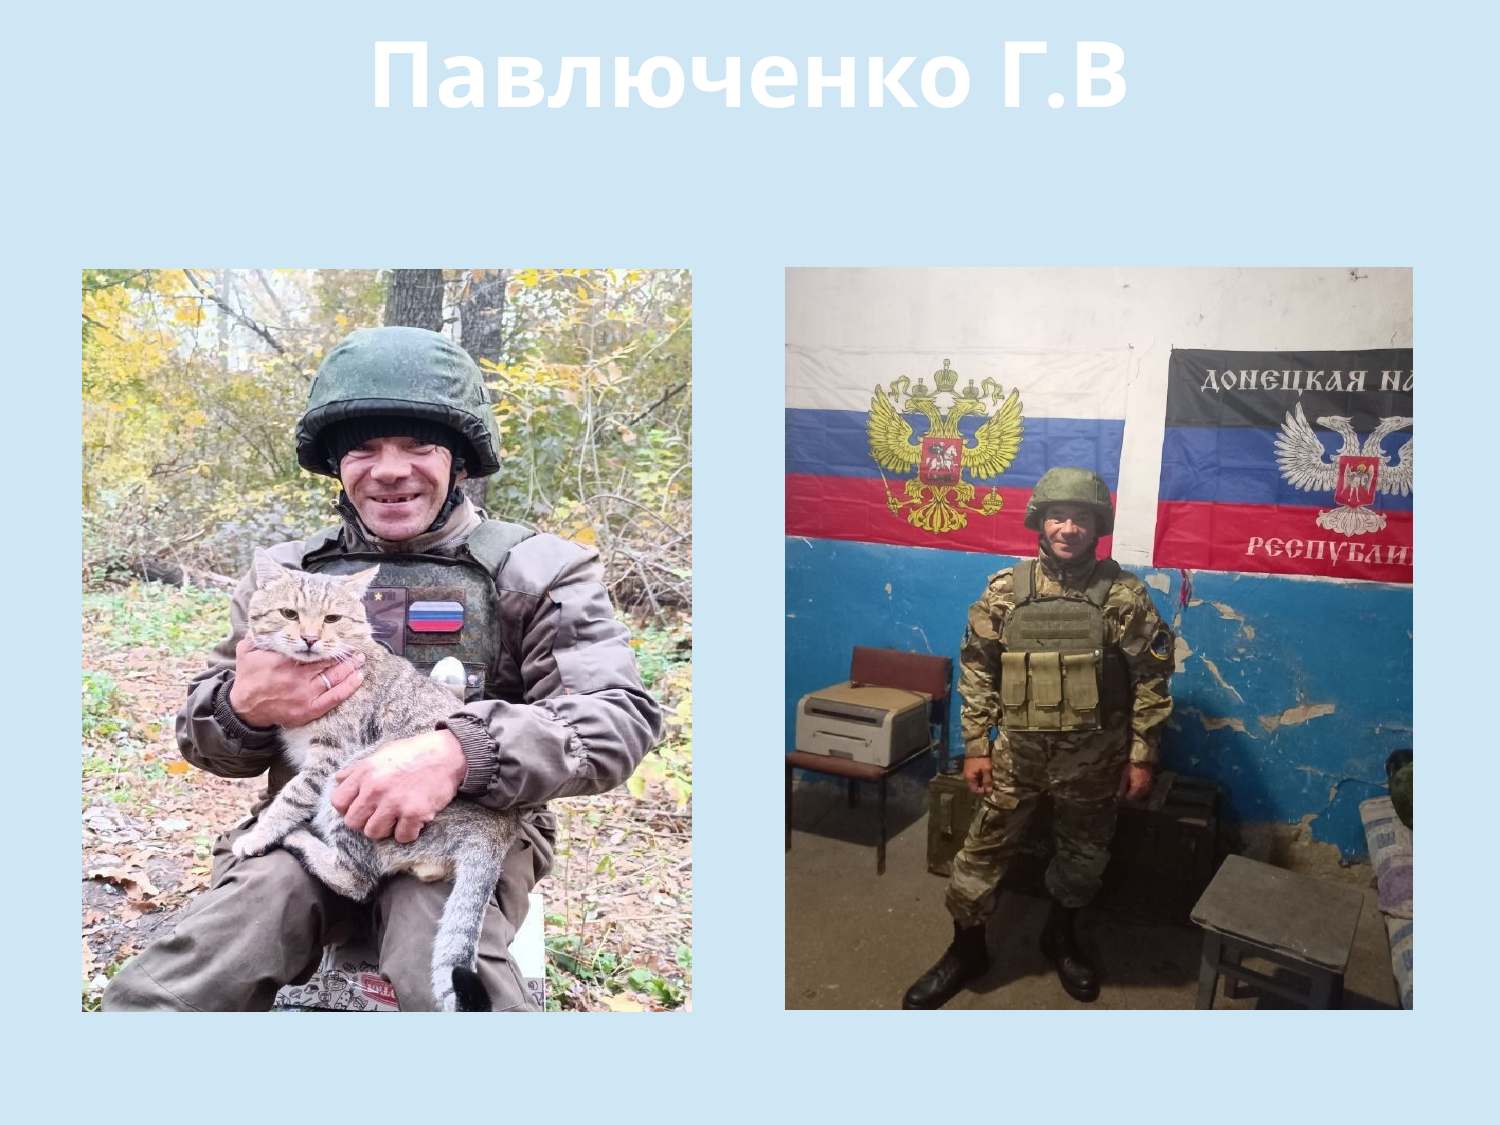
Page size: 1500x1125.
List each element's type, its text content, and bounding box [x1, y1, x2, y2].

picture [785, 267, 1413, 1010]
title Павлюченко Г.В [29, 8, 1471, 197]
picture [82, 269, 692, 1012]
